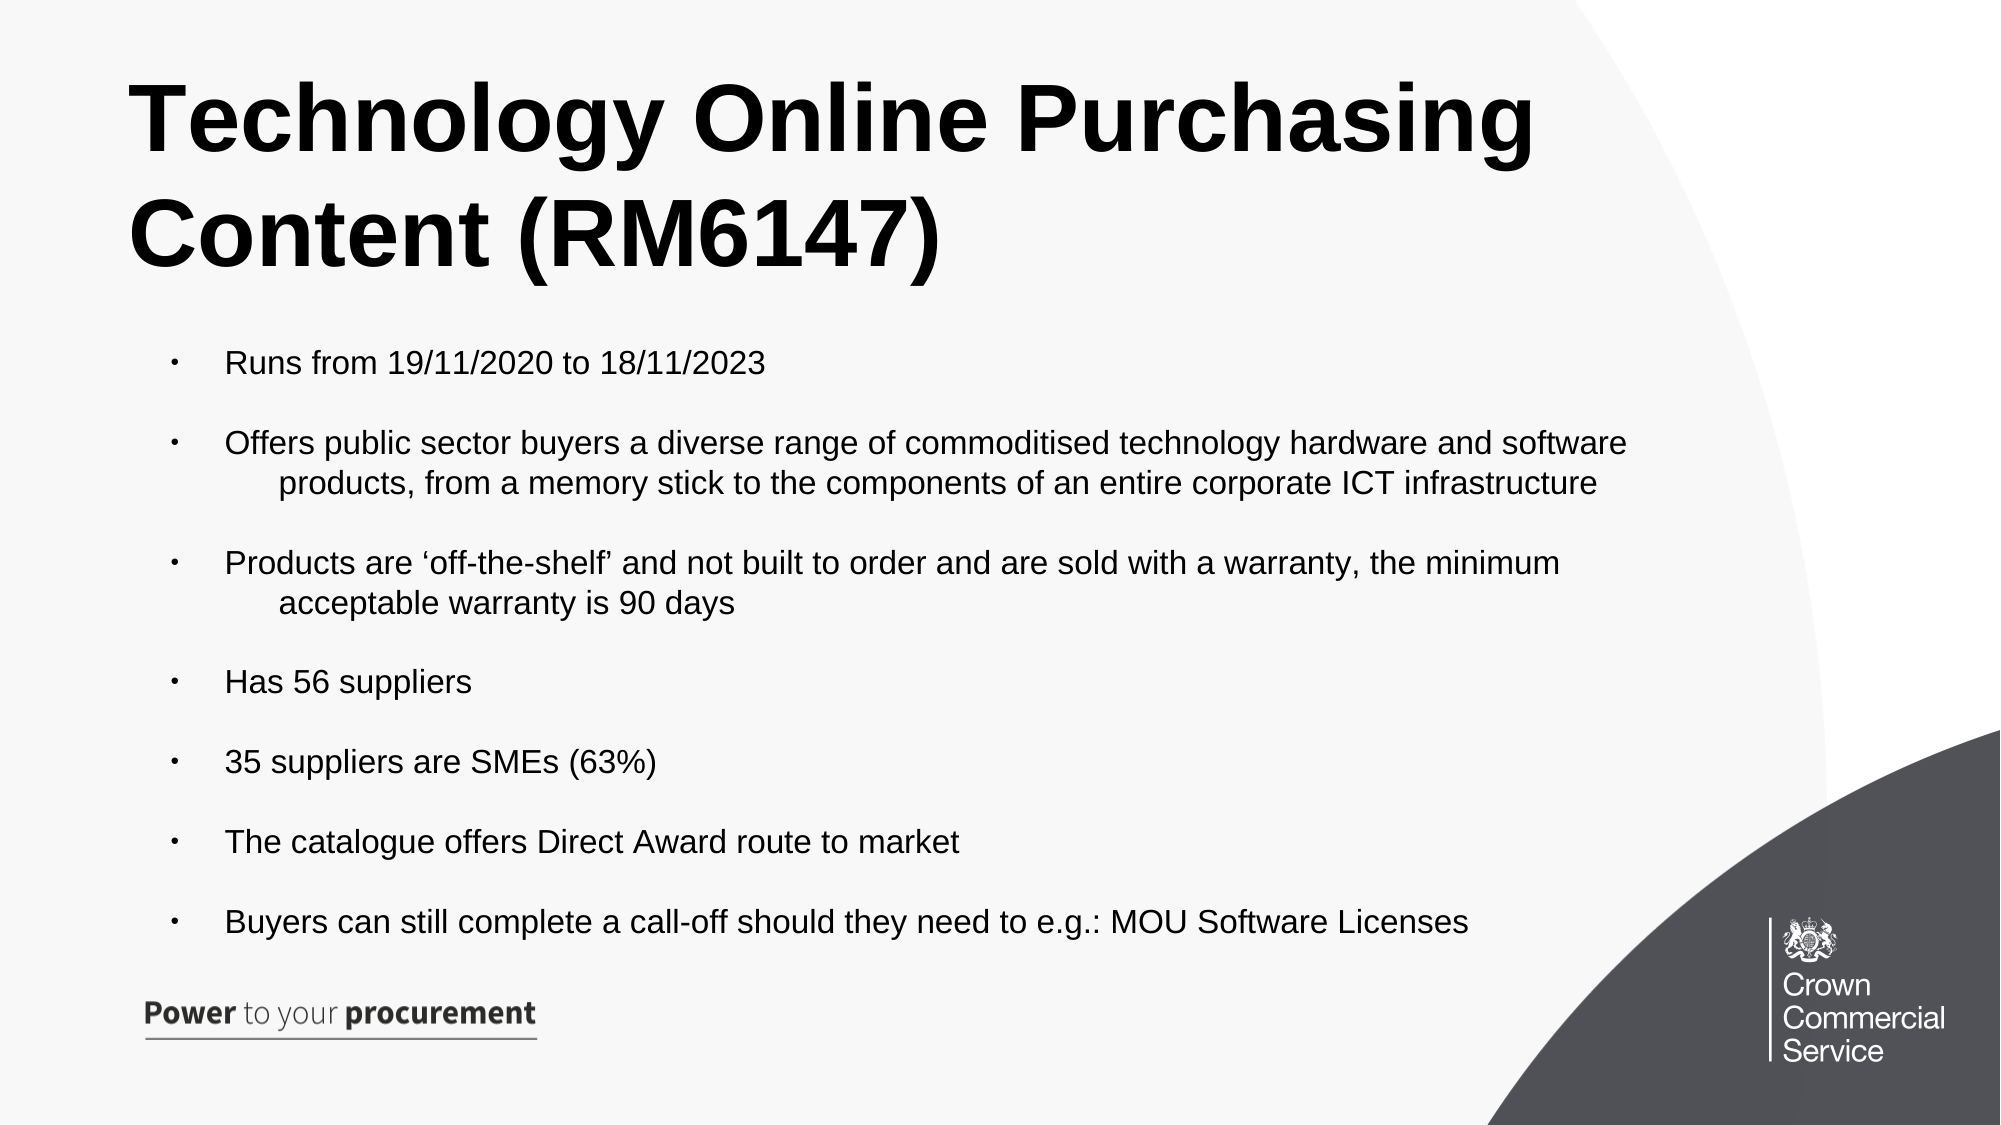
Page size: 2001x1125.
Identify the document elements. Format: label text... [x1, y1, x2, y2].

title Technology Online Purchasing Content (RM6147) [128, 55, 1922, 194]
subtitle Runs from 19/11/2020 to 18/11/2023 Offers public sector buyers a diverse range of commoditised technology hardware and software products, from a memory stick to the components of an entire corporate ICT infrastructure Products are ‘off-the-shelf’ and not built to order and are sold with a warranty, the minimum acceptable warranty is 90 days Has 56 suppliers 35 suppliers are SMEs (63%) The catalogue offers Direct Award route to market Buyers can still complete a call-off should they need to e.g.: MOU Software Licenses [128, 341, 1726, 954]
